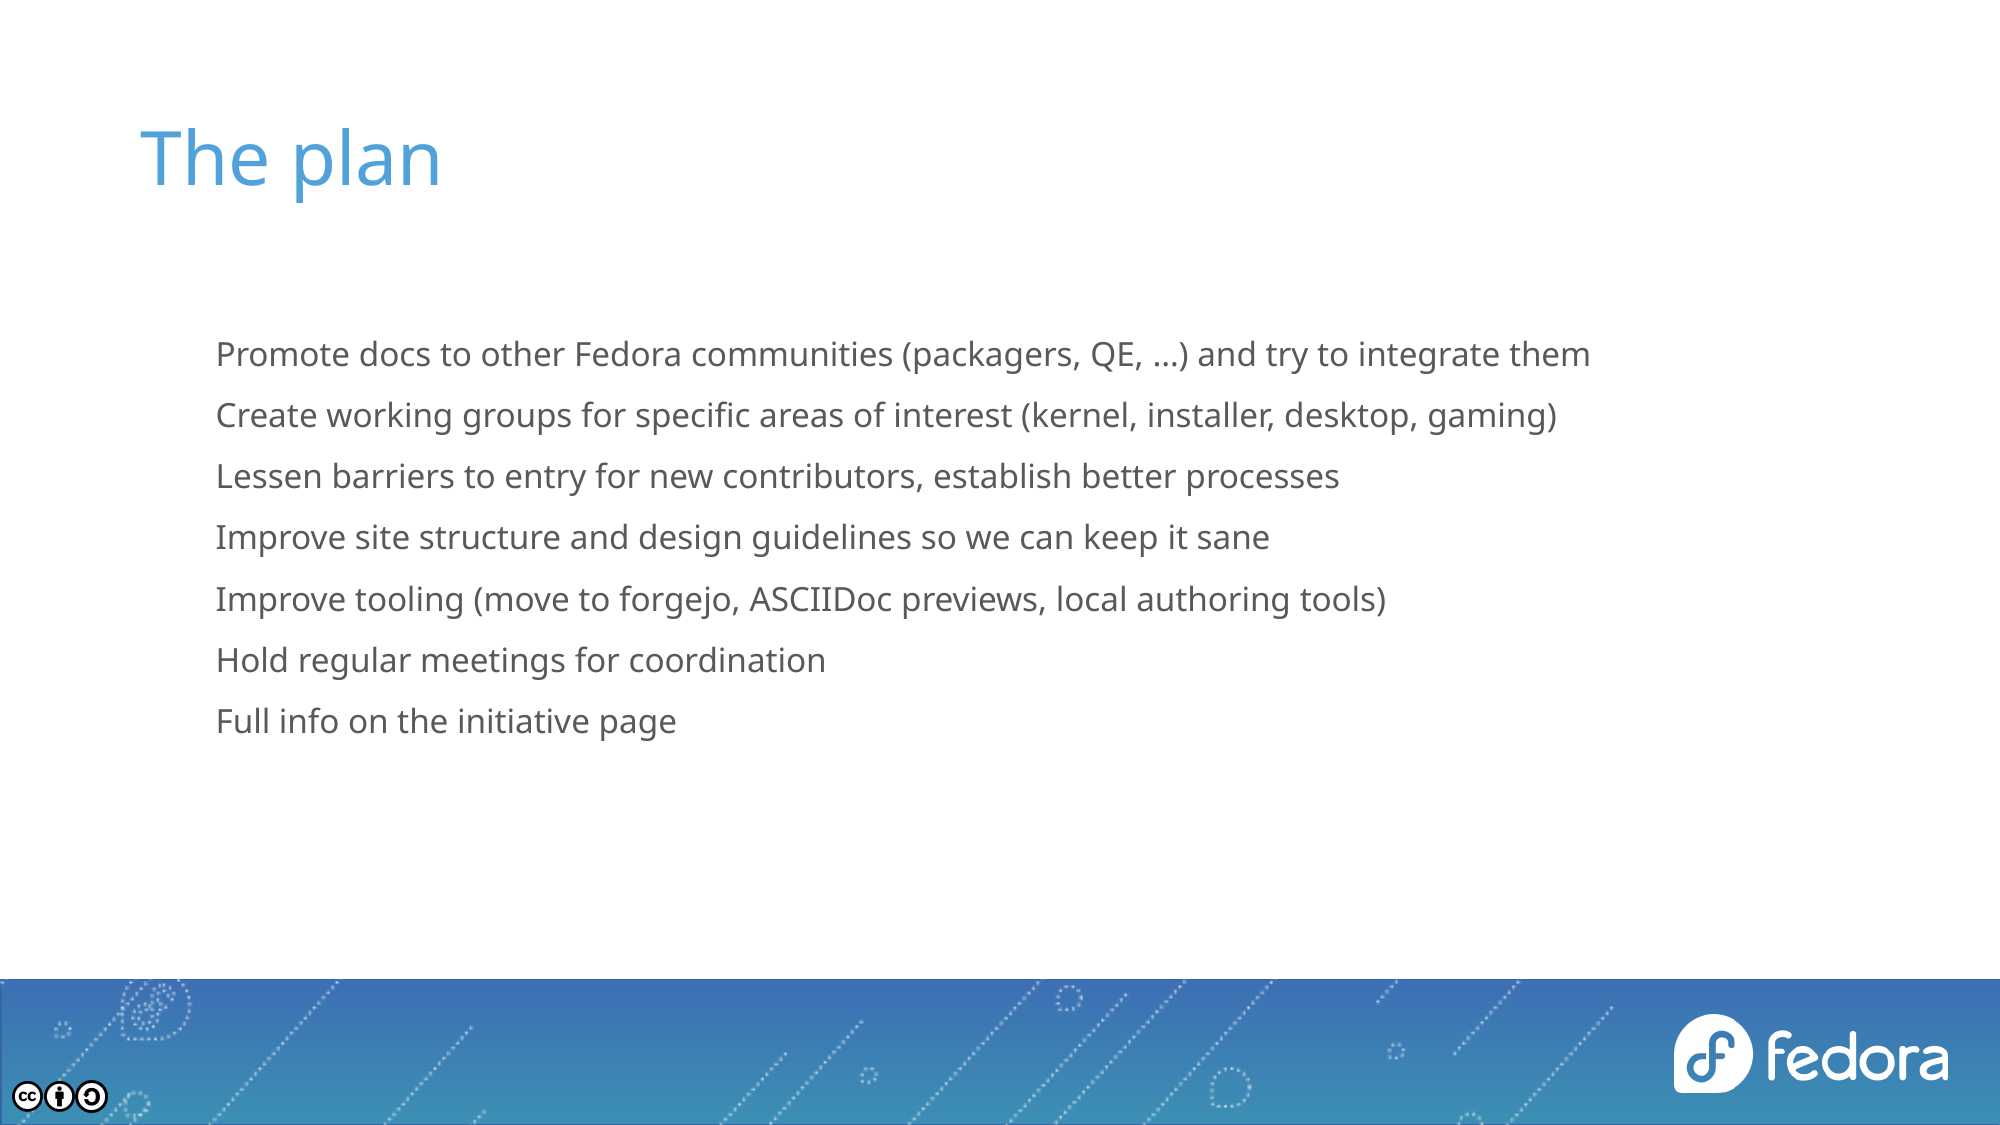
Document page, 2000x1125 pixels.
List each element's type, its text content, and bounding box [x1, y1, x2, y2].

title The plan [140, 93, 1619, 219]
list Promote docs to other Fedora communities (packagers, QE, …) and try to integrate them Create working groups for specific areas of interest (kernel, installer, desktop, gaming) Lessen barriers to entry for new contributors, establish better processes Improve site structure and design guidelines so we can keep it sane Improve tooling (move to forgejo, ASCIIDoc previews, local authoring tools) Hold regular meetings for coordination Full info on the initiative page [140, 315, 1619, 893]
picture [0, 585, 1661, 1125]
picture [1674, 1014, 1948, 1093]
